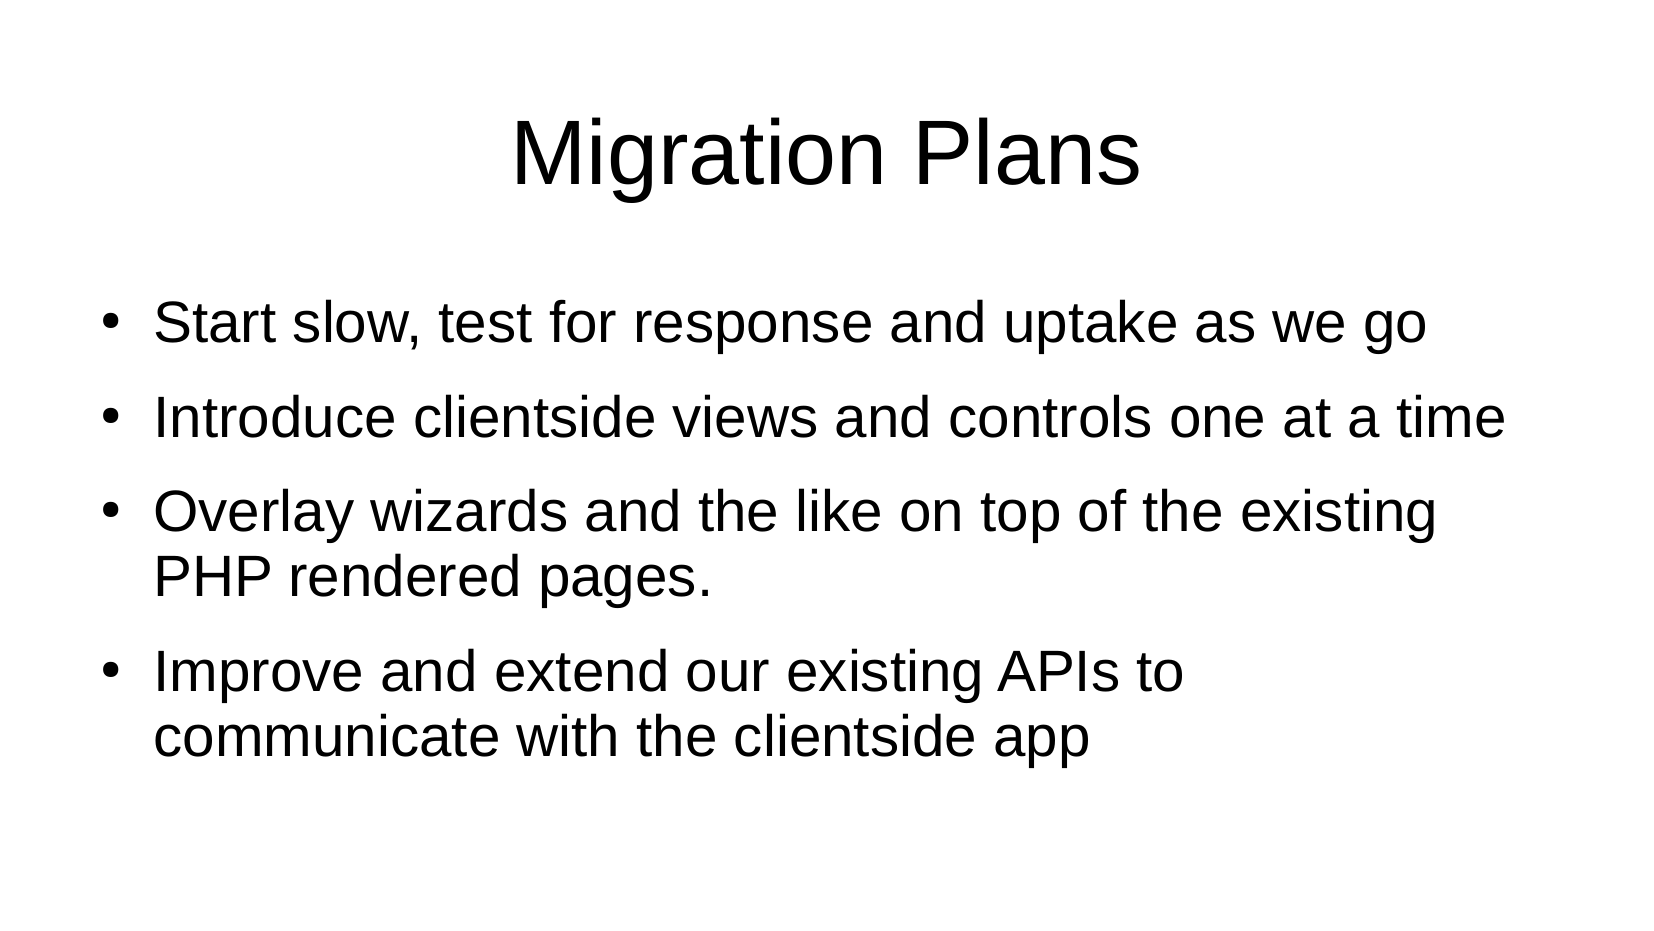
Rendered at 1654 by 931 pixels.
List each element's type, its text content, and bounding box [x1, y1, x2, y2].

title Migration Plans [82, 49, 1571, 257]
list Start slow, test for response and uptake as we go Introduce clientside views and controls one at a time Overlay wizards and the like on top of the existing PHP rendered pages. Improve and extend our existing APIs to communicate with the clientside app [82, 290, 1538, 931]
